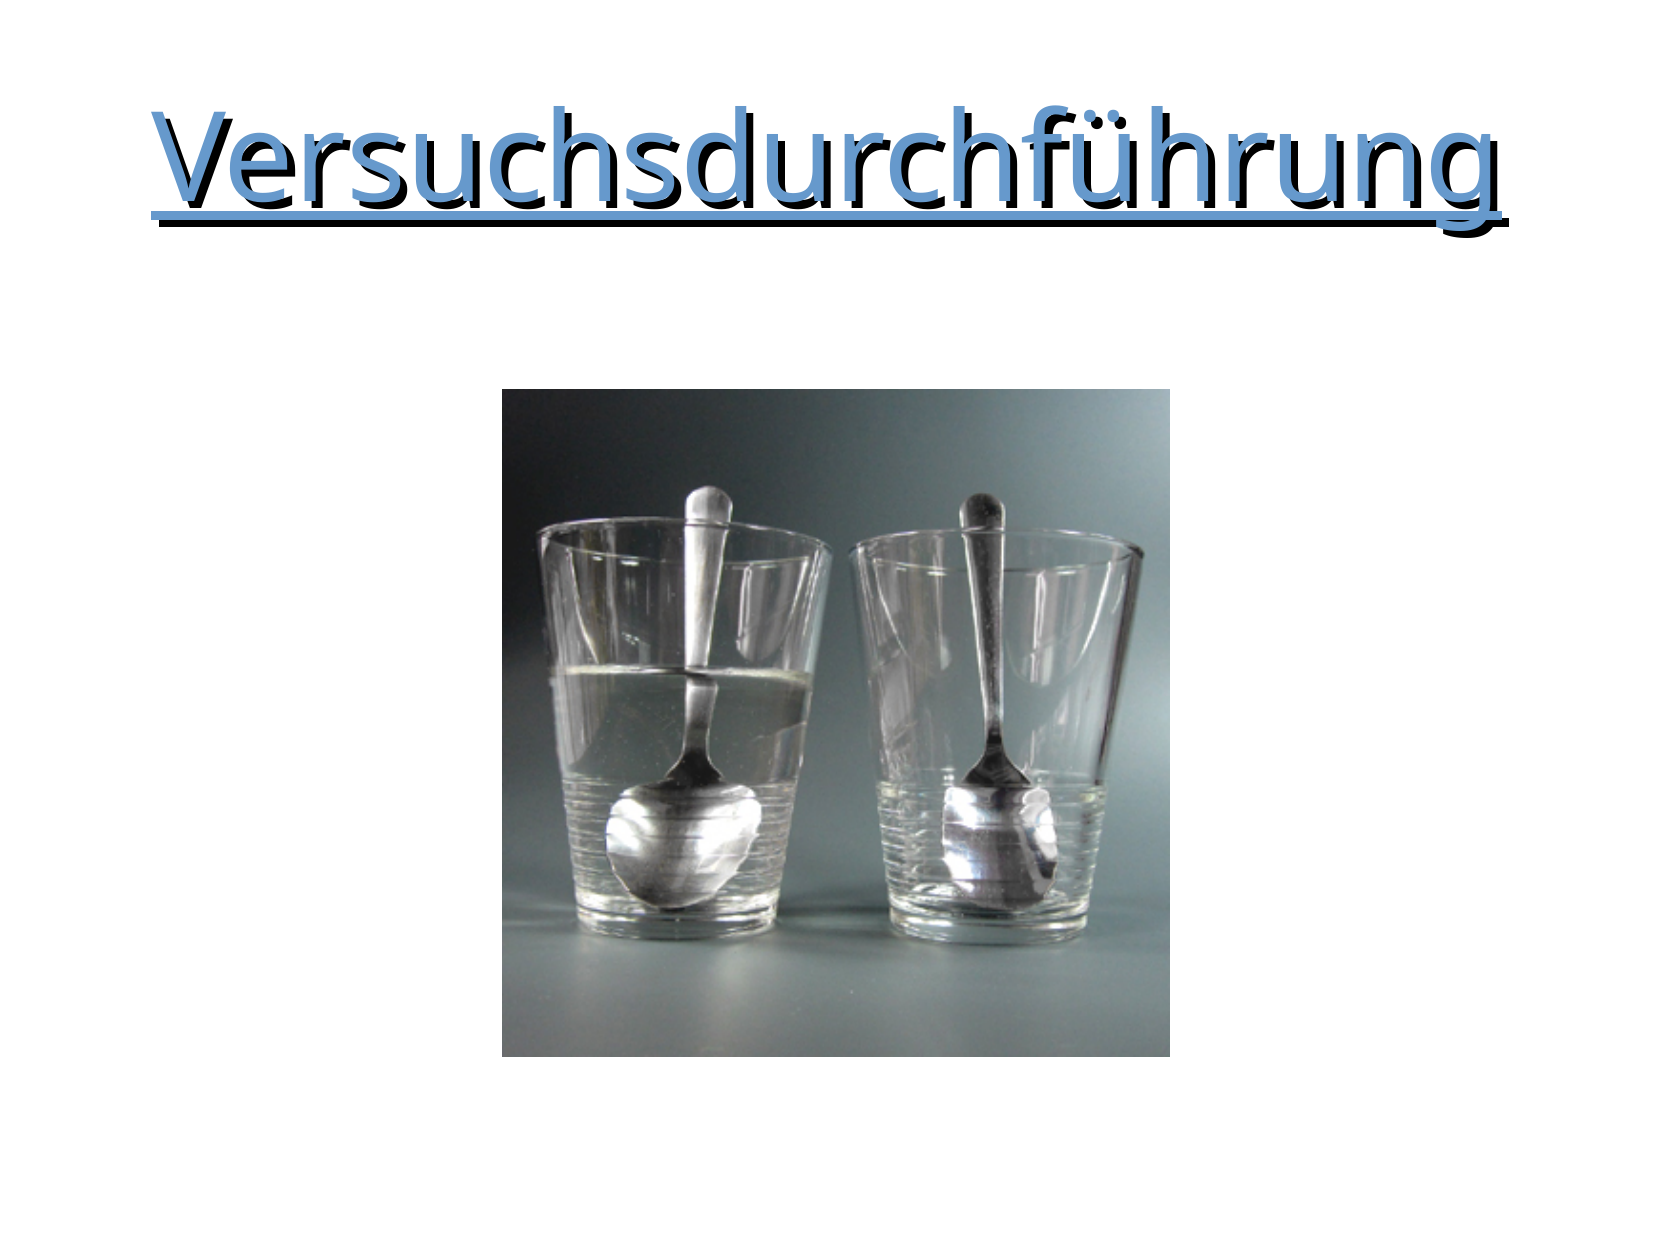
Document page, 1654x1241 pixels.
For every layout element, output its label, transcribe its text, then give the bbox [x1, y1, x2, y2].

title Versuchsdurchführung [82, 49, 1571, 257]
picture [502, 389, 1170, 1057]
